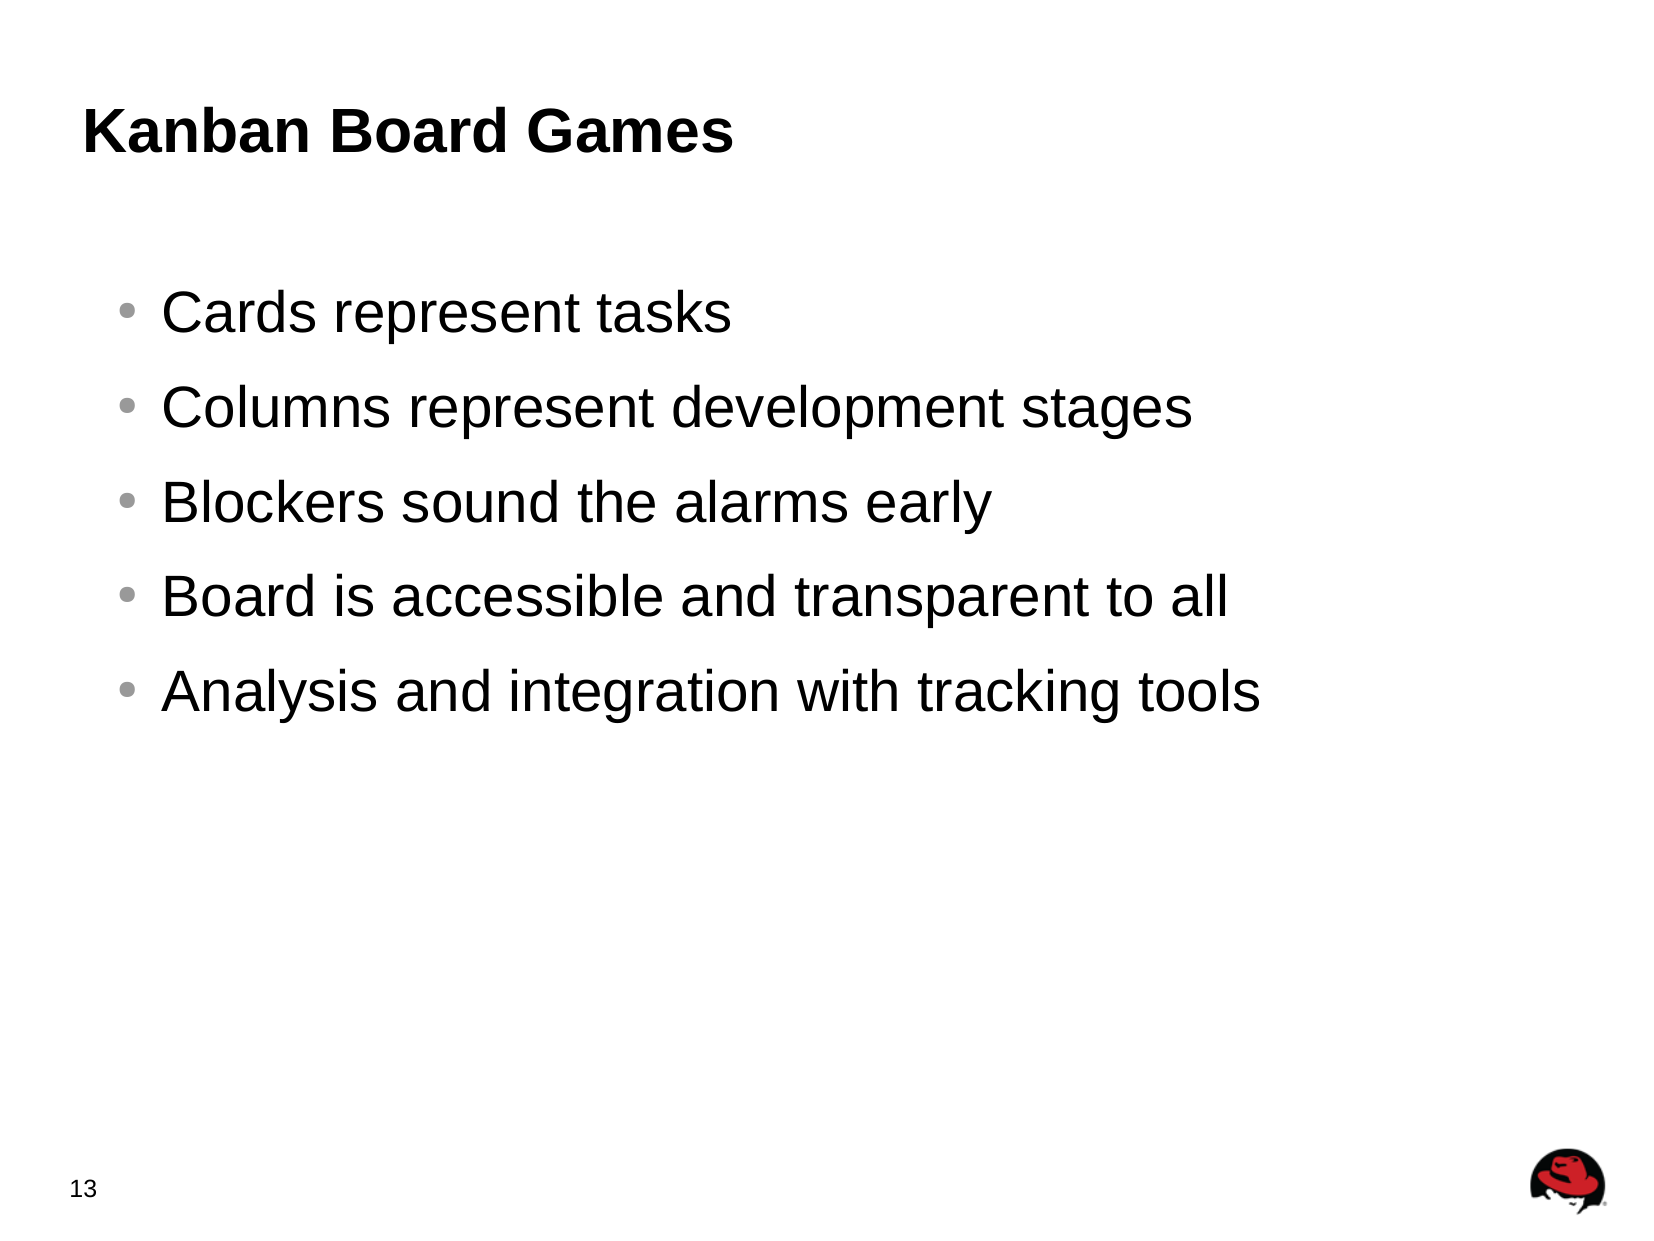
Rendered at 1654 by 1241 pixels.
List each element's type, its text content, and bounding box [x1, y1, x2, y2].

list Cards represent tasks Columns represent development stages Blockers sound the alarms early Board is accessible and transparent to all Analysis and integration with tracking tools [86, 280, 1576, 1074]
title Kanban Board Games [82, 37, 1571, 226]
picture [1529, 1146, 1613, 1224]
